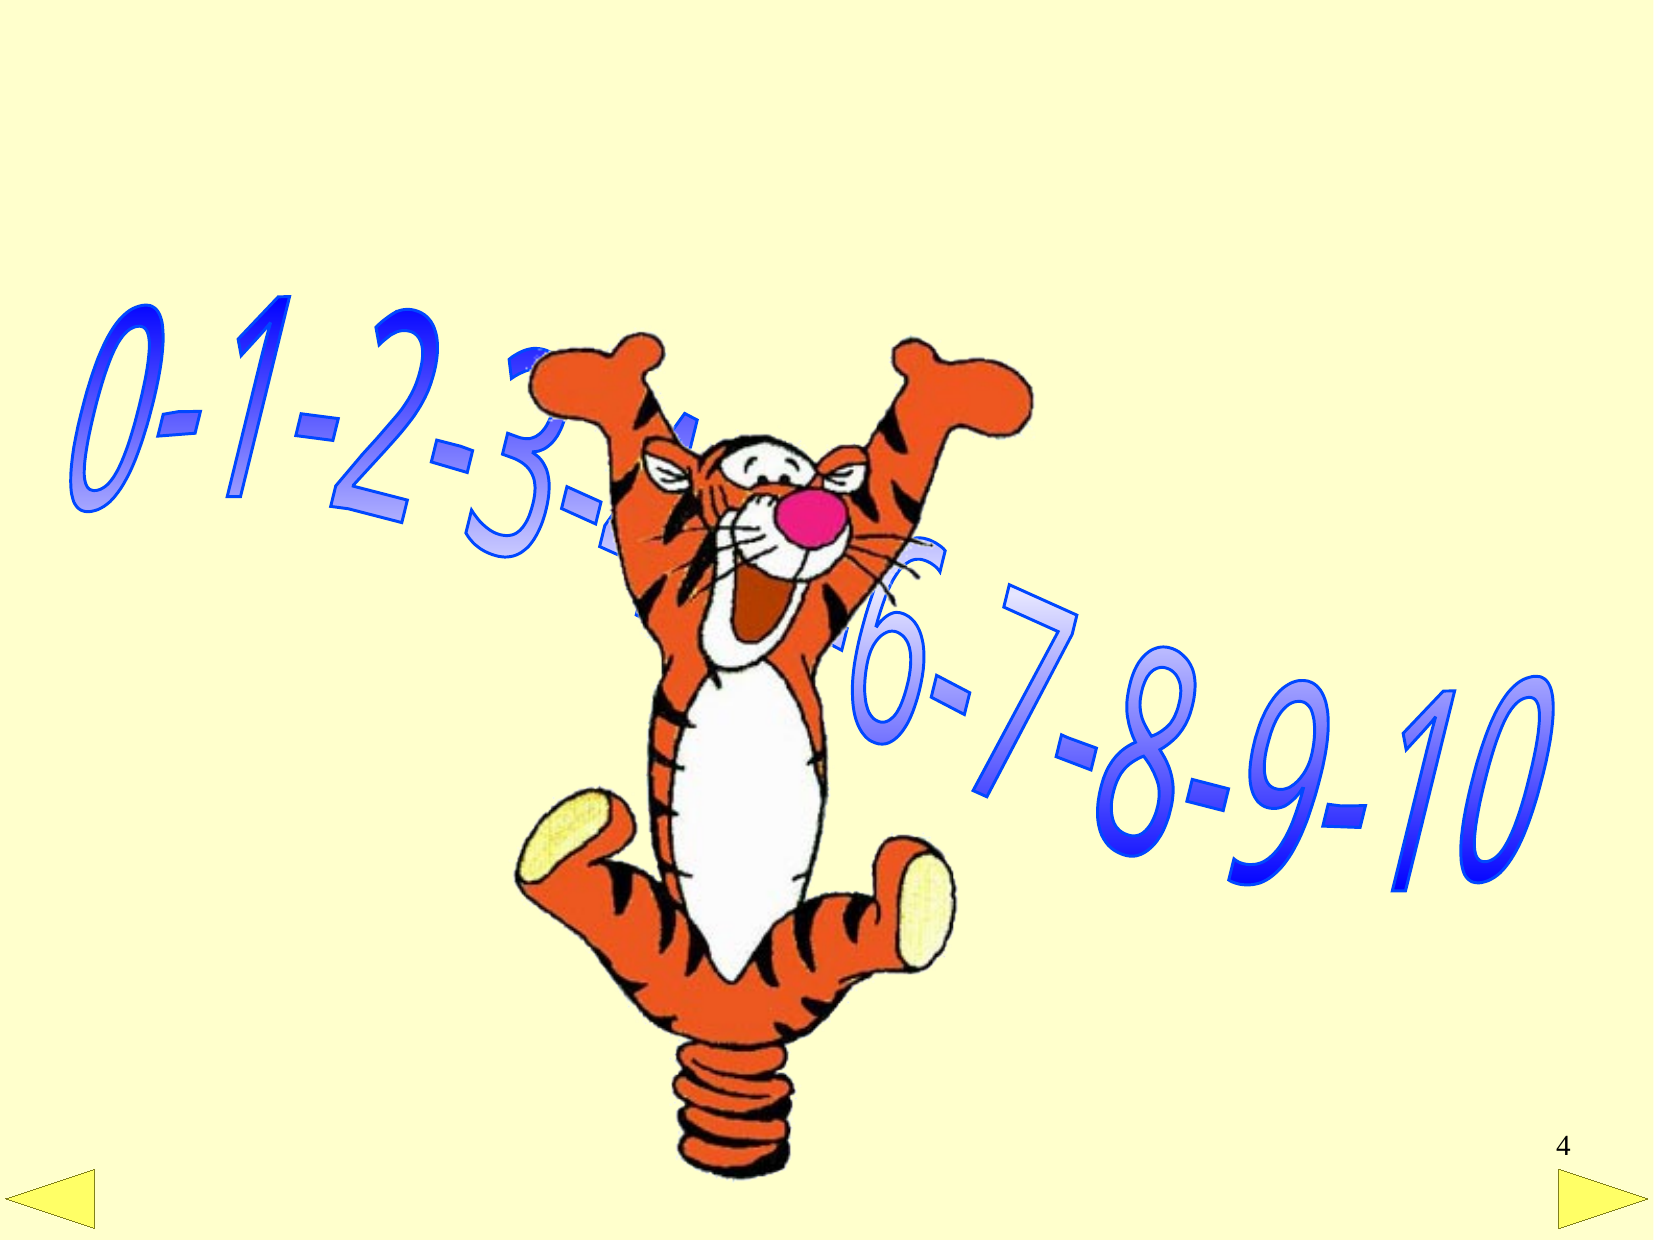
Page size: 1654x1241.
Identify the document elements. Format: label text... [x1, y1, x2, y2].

picture [501, 324, 1046, 1196]
text_box 0-1-2-3-4-5-6-7-8-9-10 [1186, 779, 1229, 811]
text_box 0-1-2-3-4-5-6-7-8-9-10 [157, 411, 201, 437]
text_box 0-1-2-3-4-5-6-7-8-9-10 [1322, 804, 1366, 828]
text_box 0-1-2-3-4-5-6-7-8-9-10 [1097, 646, 1196, 857]
text_box 0-1-2-3-4-5-6-7-8-9-10 [1392, 690, 1455, 891]
text_box 0-1-2-3-4-5-6-7-8-9-10 [1056, 734, 1097, 770]
text_box [1558, 1169, 1648, 1229]
text_box 0-1-2-3-4-5-6-7-8-9-10 [1460, 676, 1554, 883]
text_box 0-1-2-3-4-5-6-7-8-9-10 [70, 305, 164, 512]
text_box 0-1-2-3-4-5-6-7-8-9-10 [1228, 680, 1329, 885]
text_box 0-1-2-3-4-5-6-7-8-9-10 [330, 309, 438, 523]
text_box [5, 1169, 95, 1229]
text_box 0-1-2-3-4-5-6-7-8-9-10 [431, 440, 473, 473]
text_box 0-1-2-3-4-5-6-7-8-9-10 [465, 510, 501, 557]
text_box 0-1-2-3-4-5-6-7-8-9-10 [1046, 601, 1077, 685]
text_box 0-1-2-3-4-5-6-7-8-9-10 [295, 413, 339, 441]
text_box 0-1-2-3-4-5-6-7-8-9-10 [227, 296, 290, 497]
